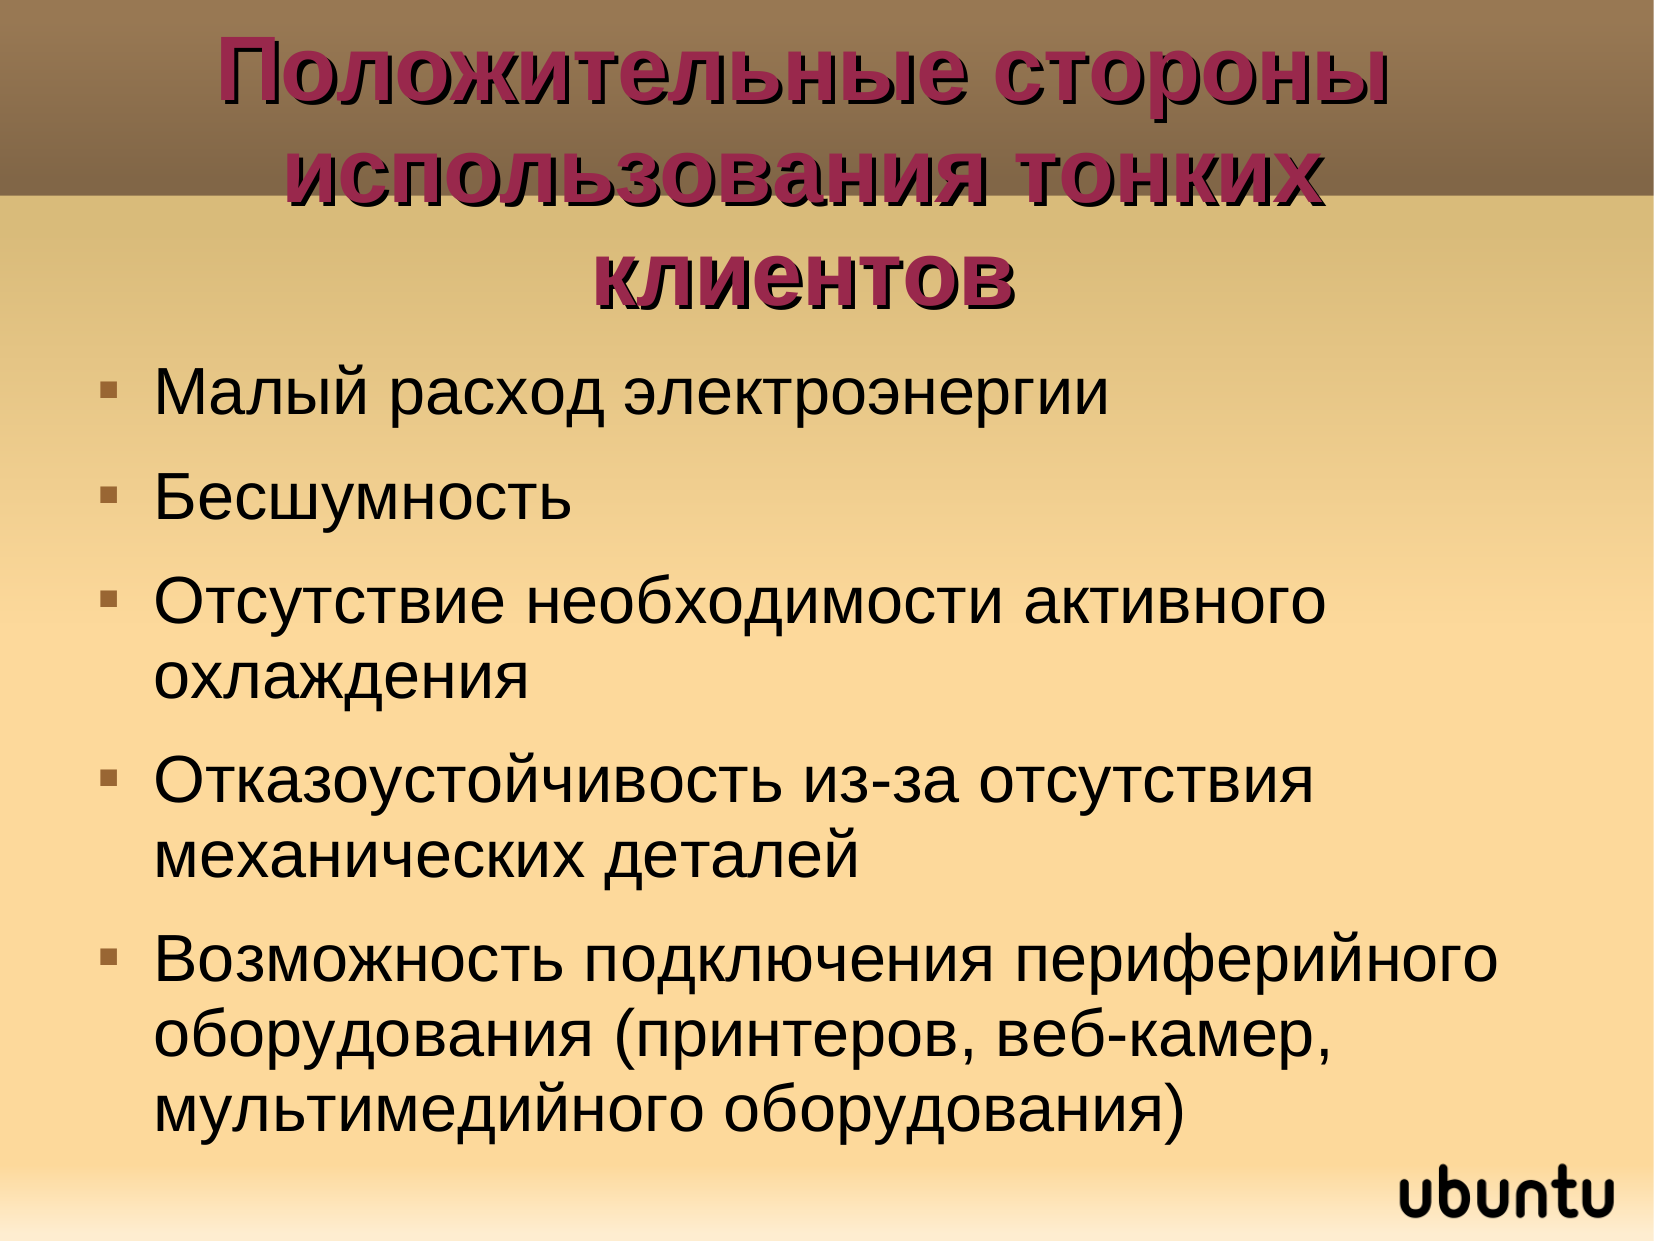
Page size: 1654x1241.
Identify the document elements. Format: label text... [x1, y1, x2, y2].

list Малый расход электроэнергии Бесшумность Отсутствие необходимости активного охлаждения Отказоустойчивость из-за отсутствия механических деталей Возможность подключения периферийного оборудования (принтеров, веб-камер, мультимедийного оборудования) [82, 354, 1571, 1146]
picture [0, 0, 1654, 1241]
title Положительные стороны использования тонких клиентов [59, 17, 1548, 325]
